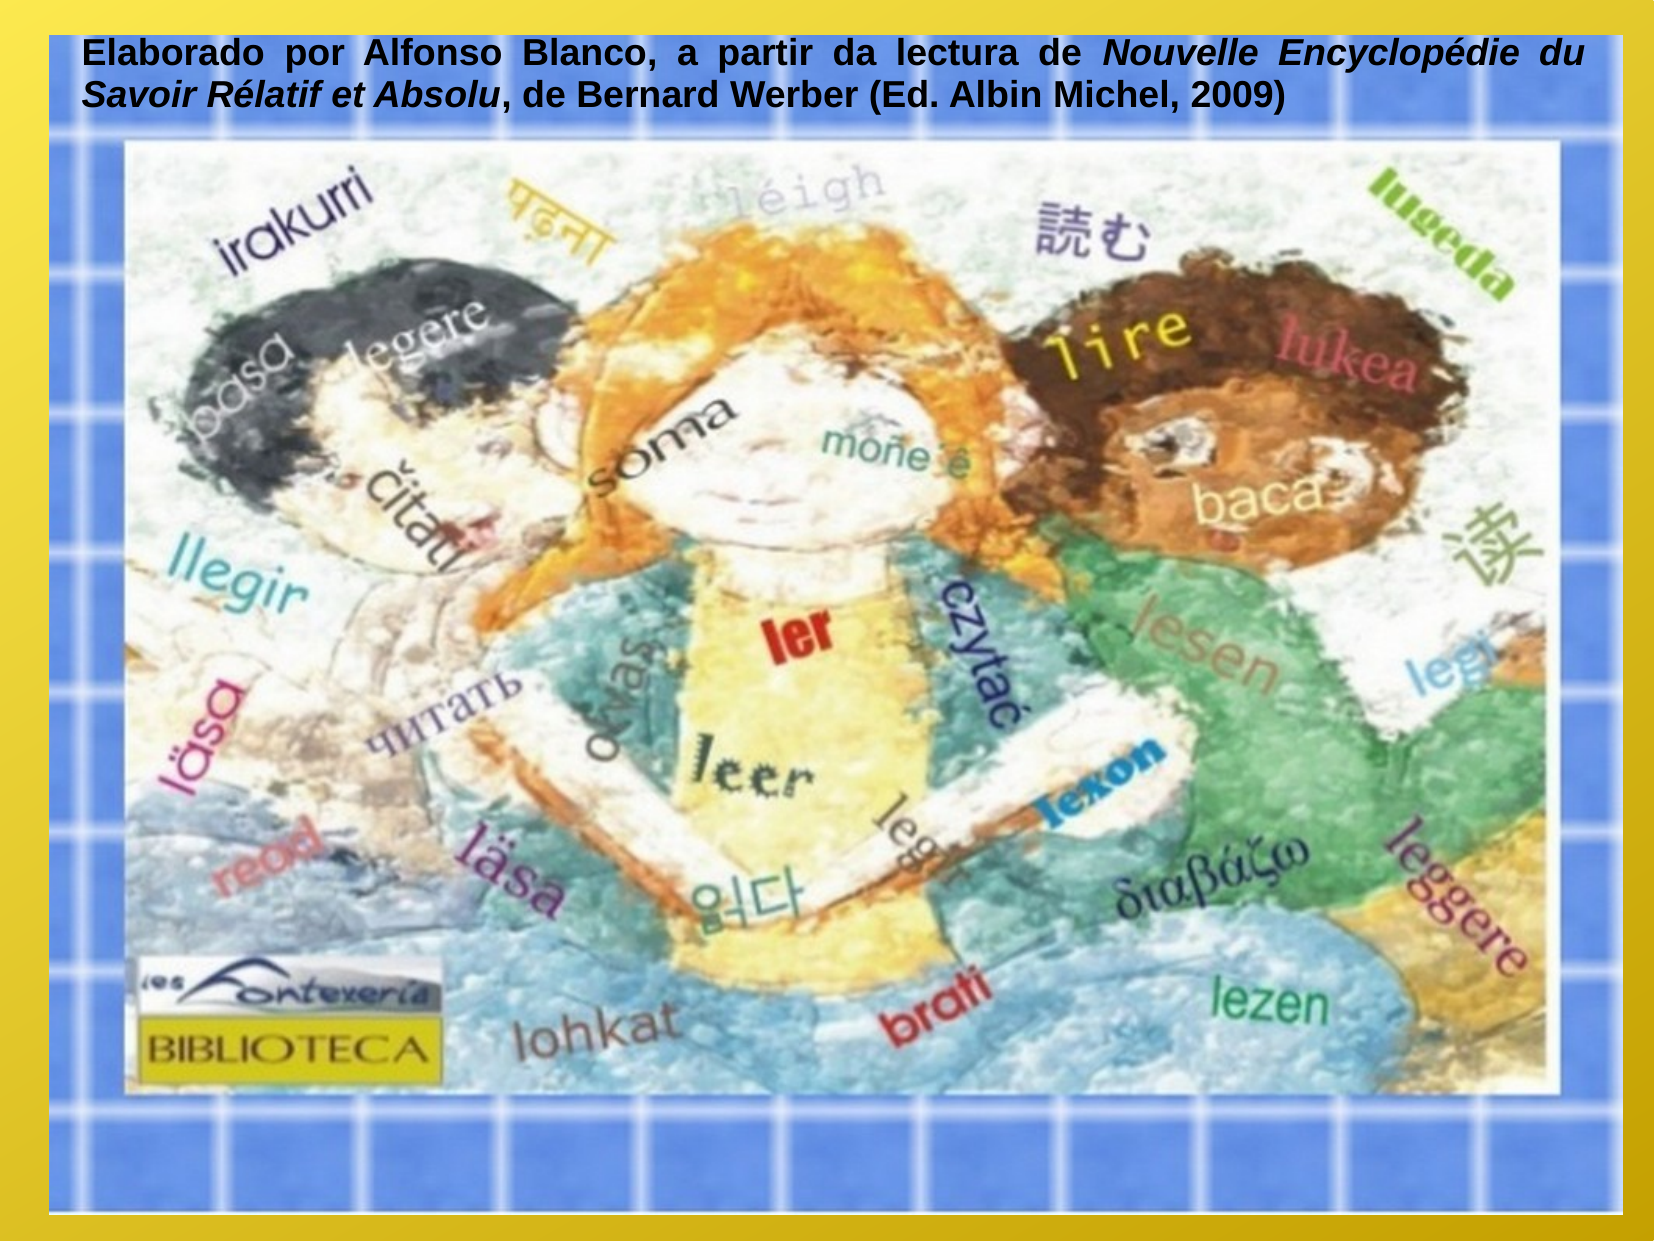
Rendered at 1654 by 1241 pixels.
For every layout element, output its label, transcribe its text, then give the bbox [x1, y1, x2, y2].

picture [49, 35, 1623, 1215]
text_box Elaborado por Alfonso Blanco, a partir da lectura de Nouvelle Encyclopédie du Savoir Rélatif et Absolu, de Bernard Werber (Ed. Albin Michel, 2009) [66, 23, 1601, 130]
